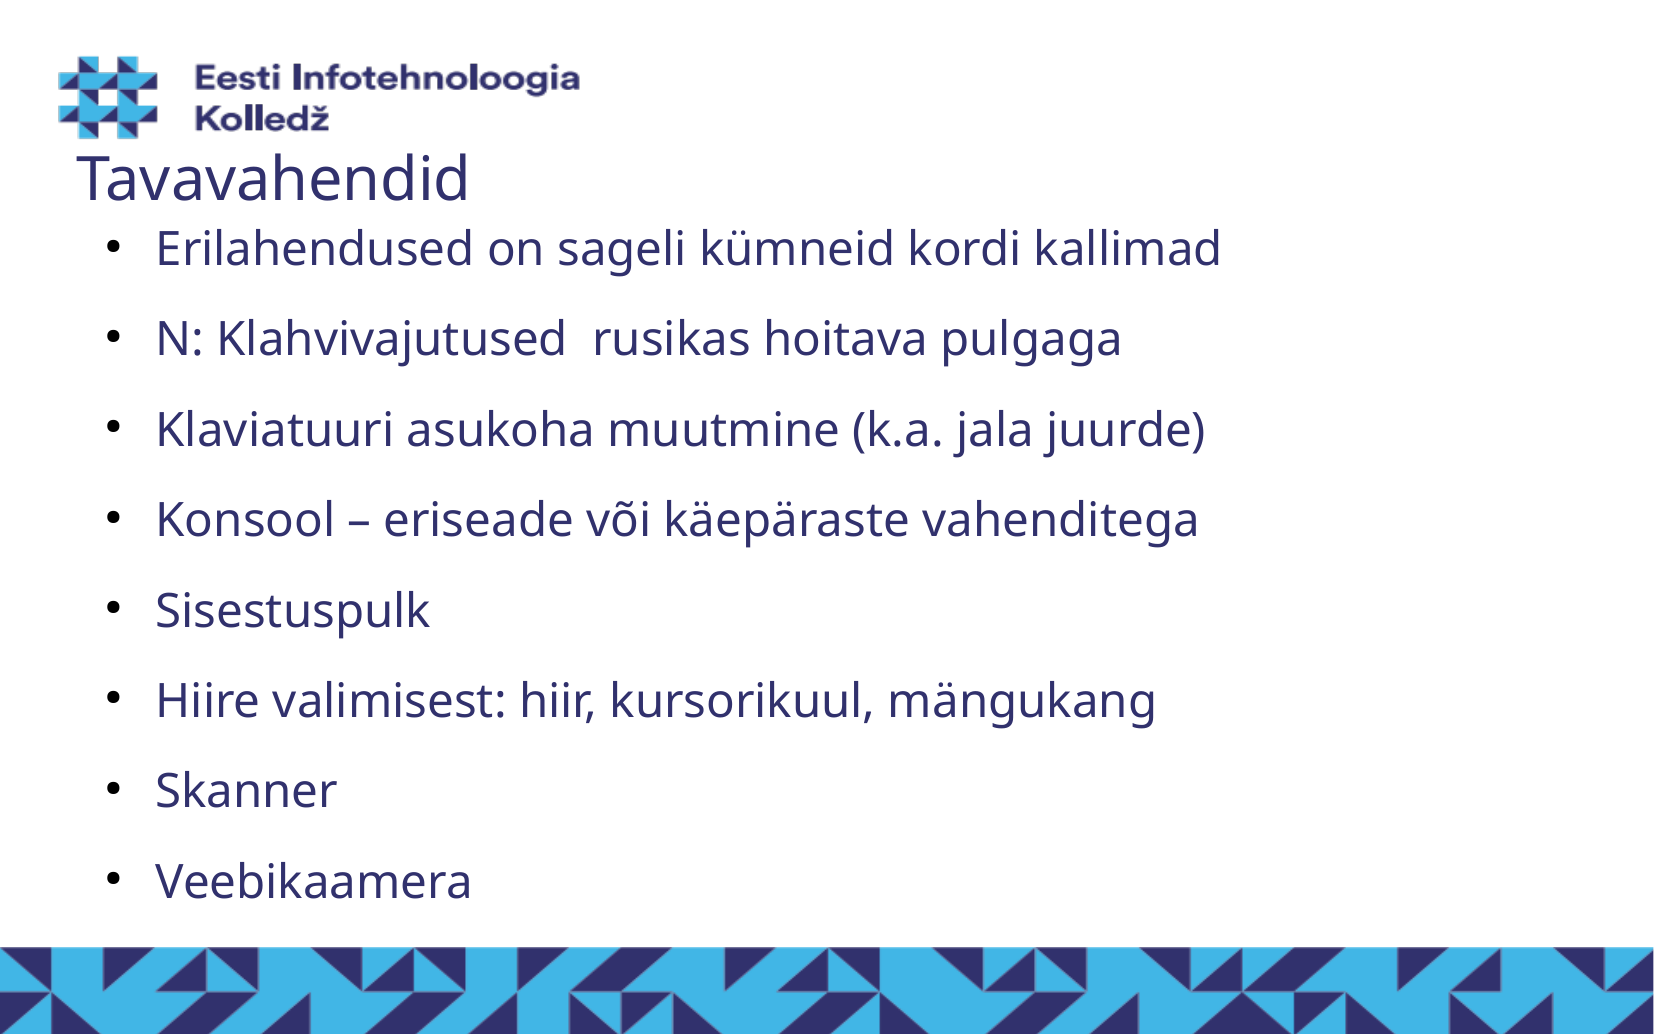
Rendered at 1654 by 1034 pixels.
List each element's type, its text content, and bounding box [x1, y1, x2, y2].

title Tavavahendid [76, 90, 1213, 264]
list Erilahendused on sageli kümneid kordi kallimad N: Klahvivajutused rusikas hoitava pulgaga Klaviatuuri asukoha muutmine (k.a. jala juurde) Konsool – eriseade või käepäraste vahenditega Sisestuspulk Hiire valimisest: hiir, kursorikuul, mängukang Skanner Veebikaamera [88, 214, 1500, 913]
